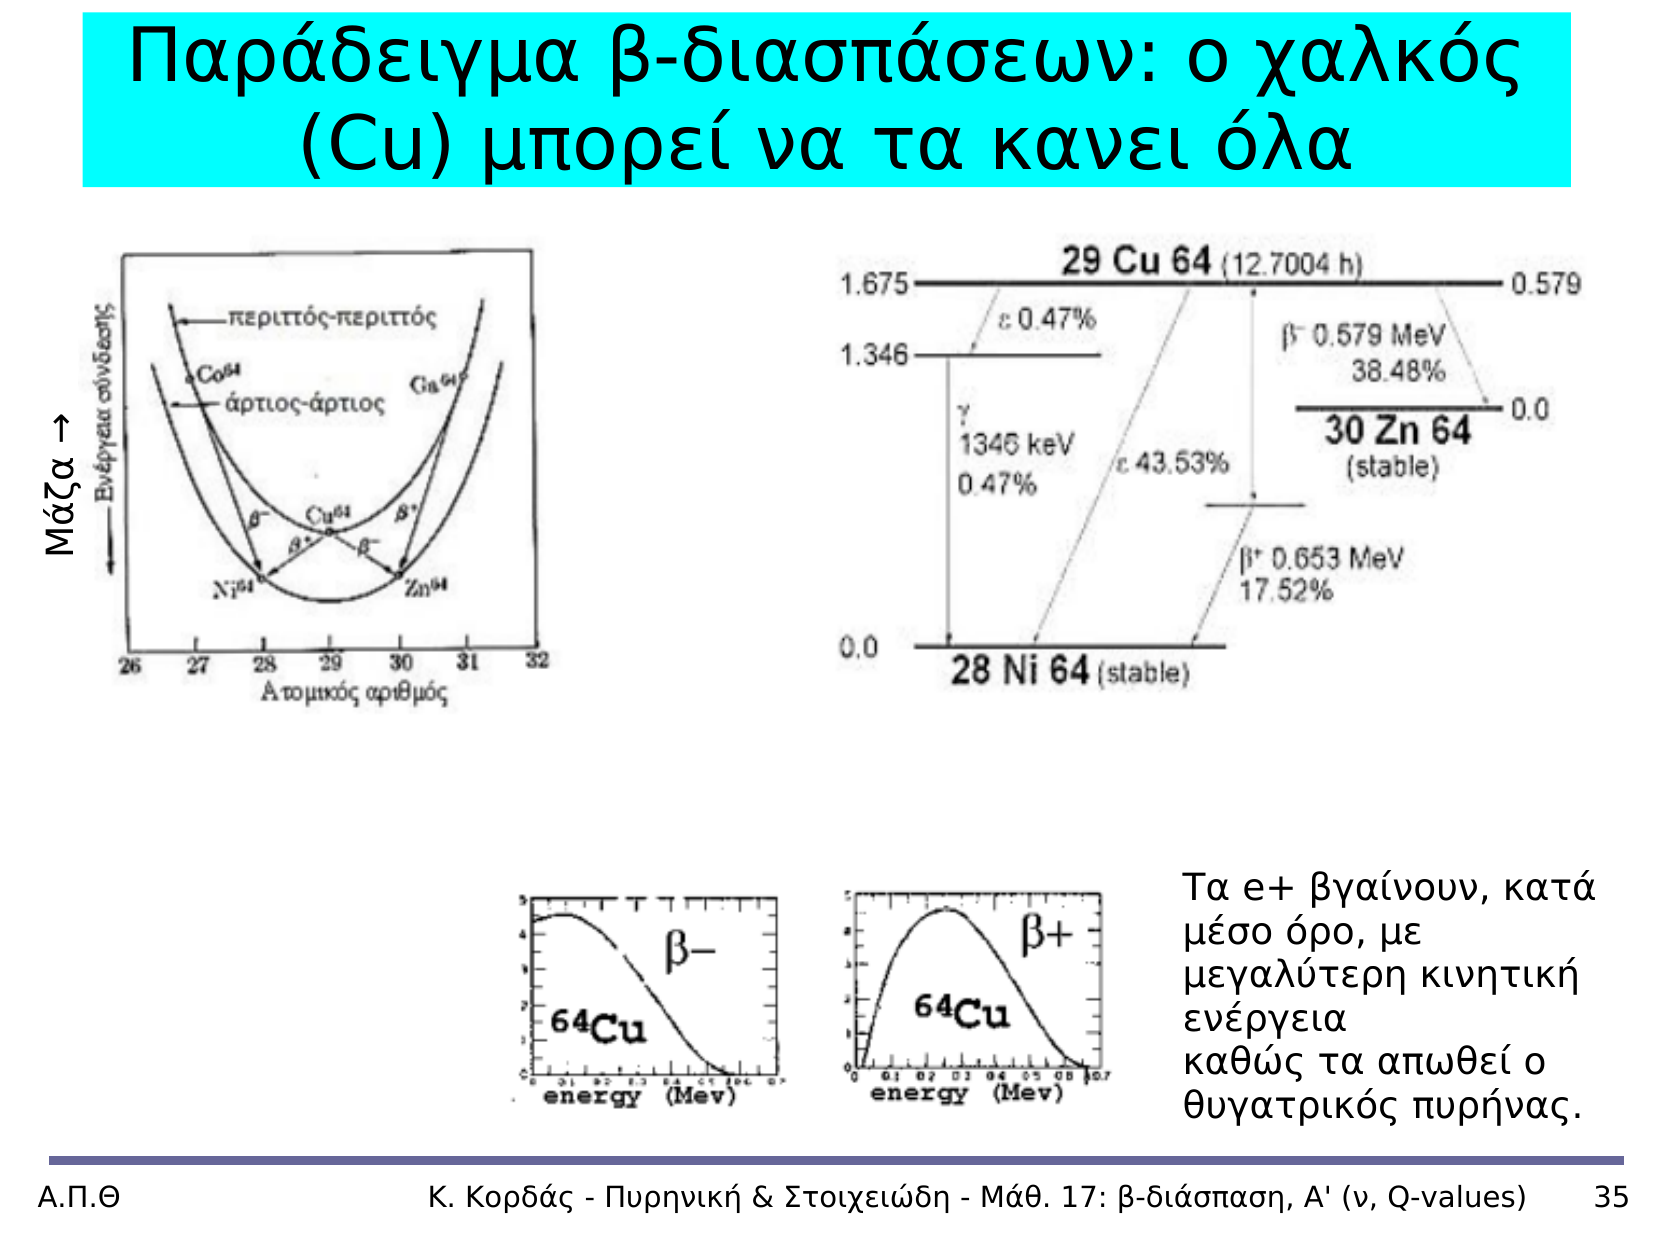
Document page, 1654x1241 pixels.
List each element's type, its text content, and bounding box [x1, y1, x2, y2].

text_box Μάζα → [31, 386, 90, 574]
title Παράδειγμα β-διασπάσεων: ο χαλκός (Cu) μπορεί να τα κανει όλα [82, 12, 1571, 188]
text_box Τα e+ βγαίνουν, κατά μέσο όρο, με μεγαλύτερη κινητική ενέργεια καθώς τα απωθεί ο θυγατρικός πυρήνας. [1167, 858, 1625, 1135]
picture [78, 225, 1597, 1126]
